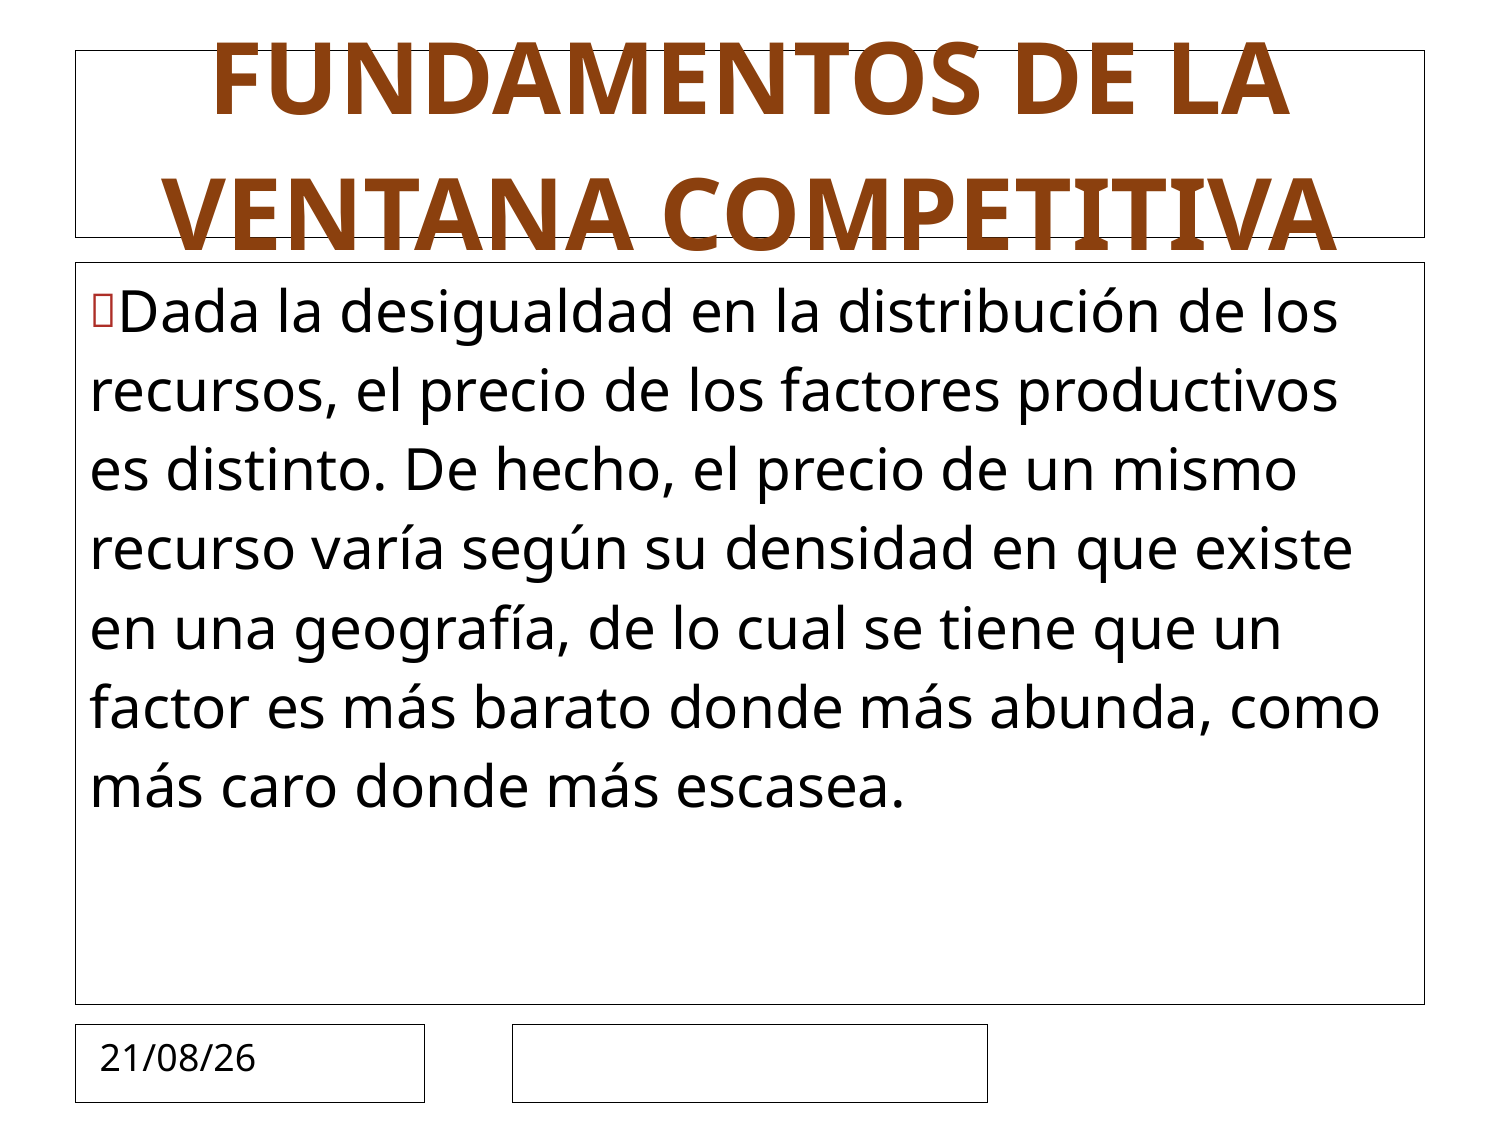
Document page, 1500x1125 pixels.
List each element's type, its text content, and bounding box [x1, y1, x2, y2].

list Dada la desigualdad en la distribución de los recursos, el precio de los factores productivos es distinto. De hecho, el precio de un mismo recurso varía según su densidad en que existe en una geografía, de lo cual se tiene que un factor es más barato donde más abunda, como más caro donde más escasea. [75, 262, 1425, 1005]
title FUNDAMENTOS DE LA VENTANA COMPETITIVA [75, 50, 1425, 238]
